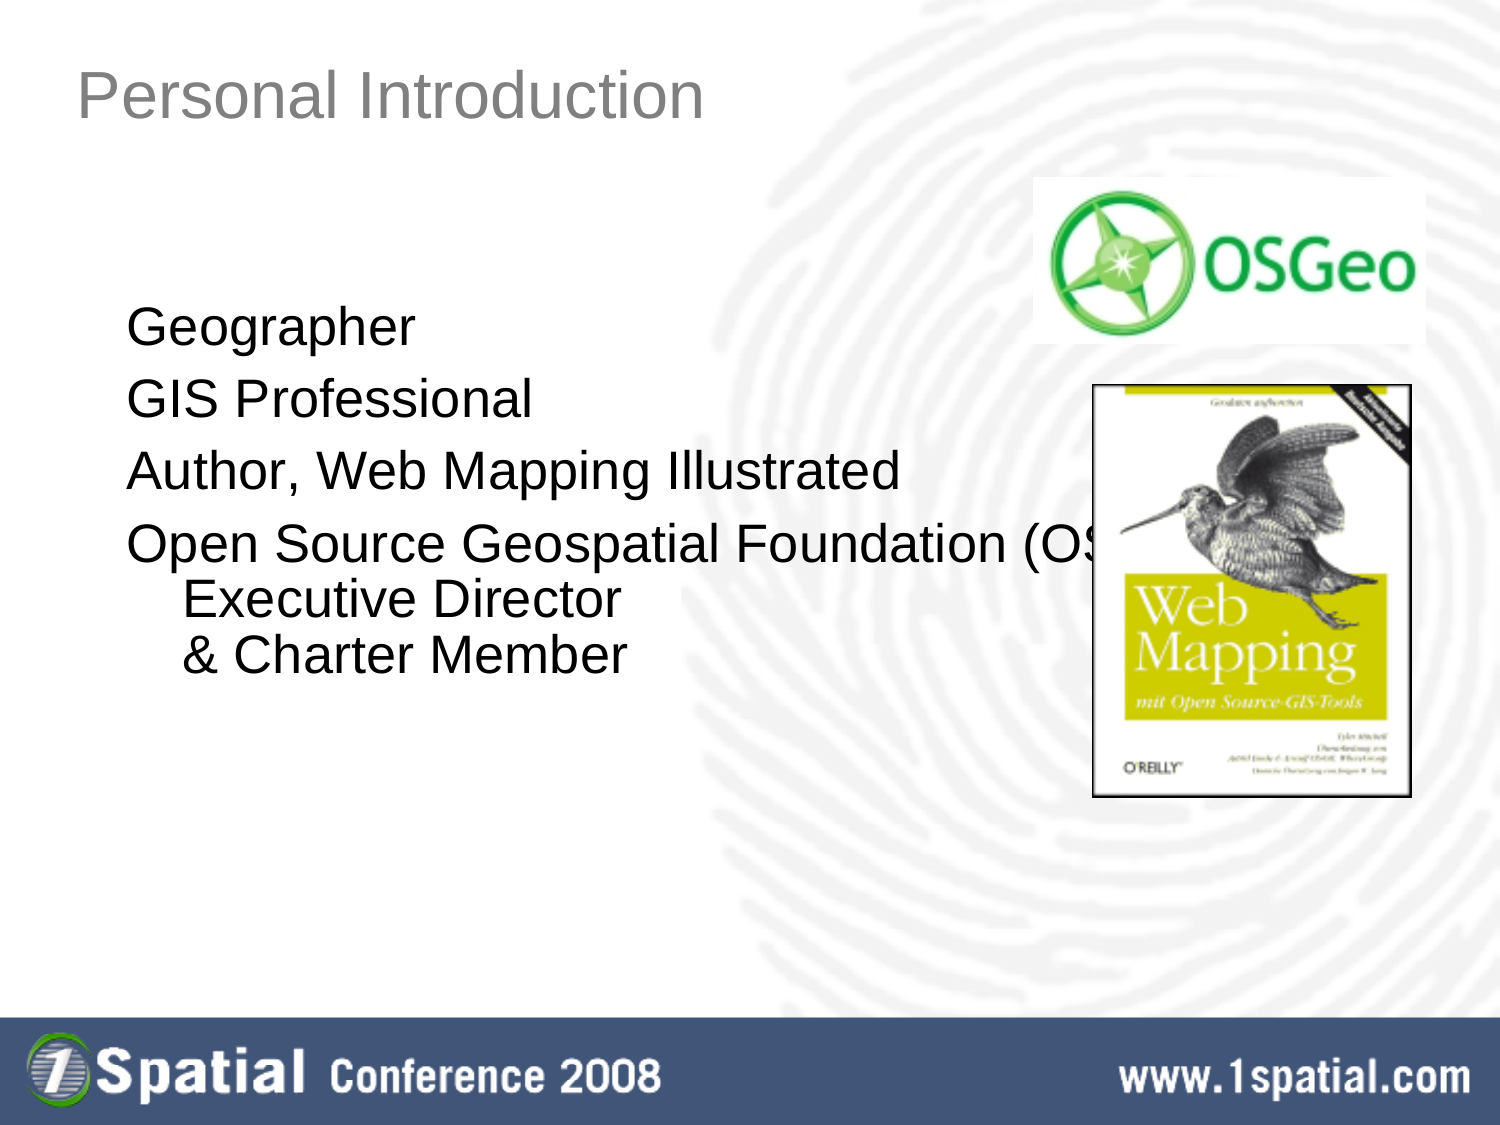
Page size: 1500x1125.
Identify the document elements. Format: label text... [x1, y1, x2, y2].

text_box Geographer GIS Professional Author, Web Mapping Illustrated Open Source Geospatial Foundation (OSGeo) Executive Director & Charter Member [126, 300, 1252, 920]
picture [1092, 384, 1412, 798]
title Personal Introduction [61, 47, 723, 144]
picture [1033, 177, 1426, 344]
